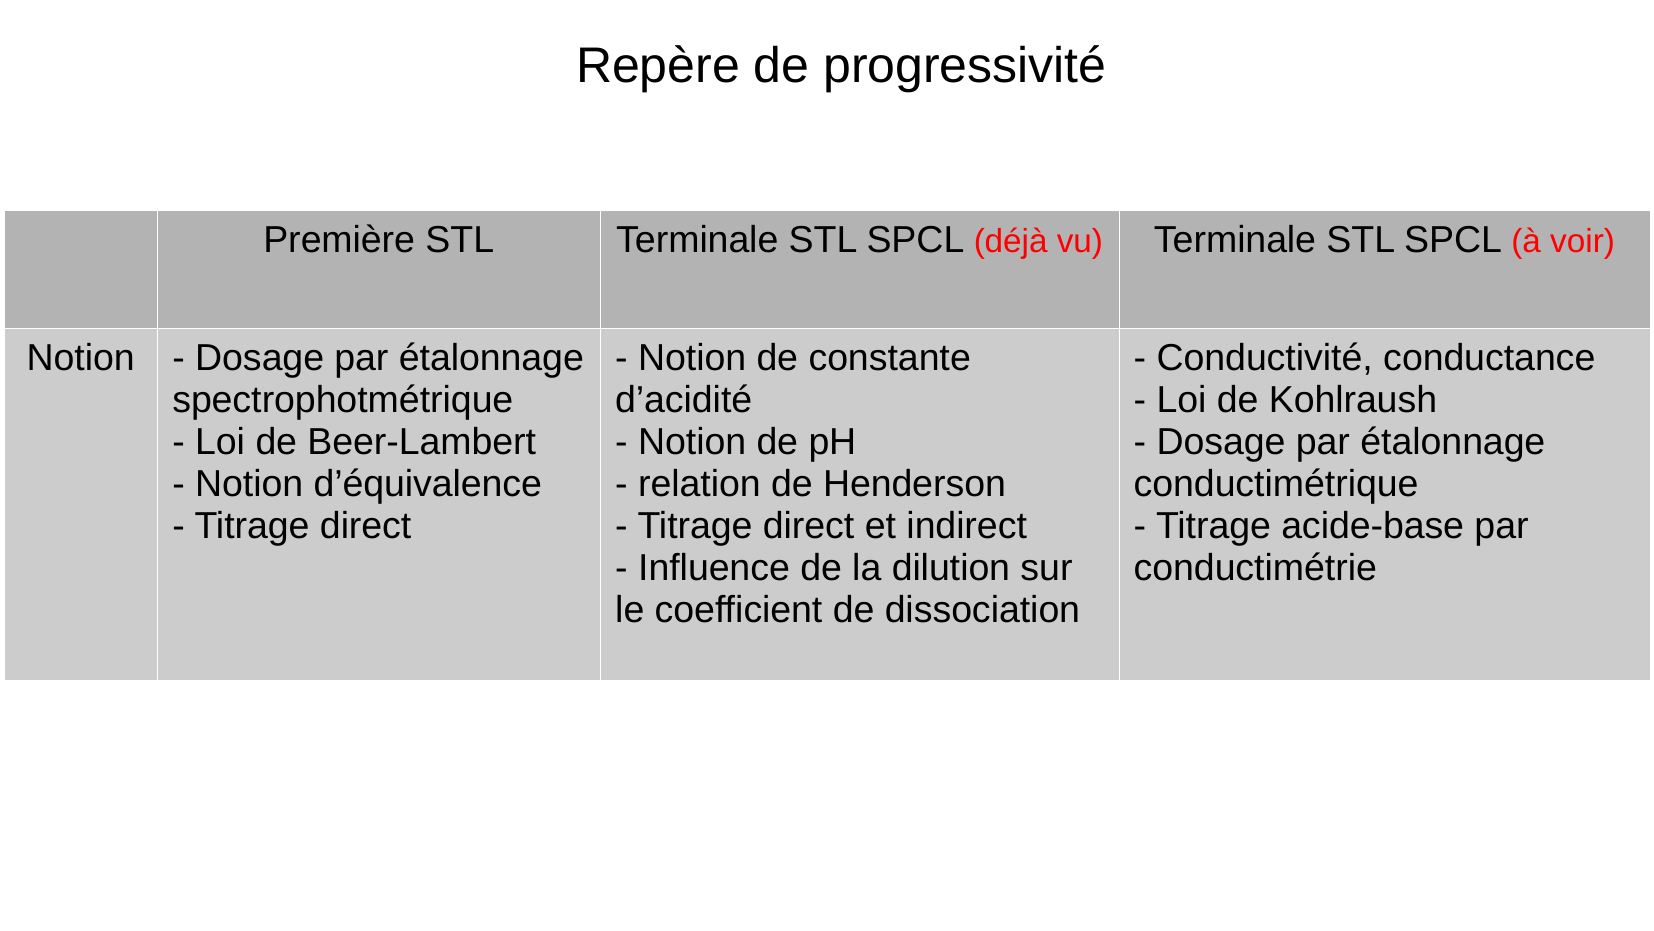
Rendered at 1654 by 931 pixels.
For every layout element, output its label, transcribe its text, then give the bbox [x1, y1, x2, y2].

table_header Terminale STL SPCL (déjà vu) [601, 211, 1119, 328]
table_header Terminale STL SPCL (à voir) [1120, 211, 1650, 328]
table_header Première STL [158, 211, 600, 328]
table_cell - Dosage par étalonnage spectrophotmétrique - Loi de Beer-Lambert - Notion d’équivalence - Titrage direct [158, 329, 600, 680]
text_box Repère de progressivité [501, 29, 1182, 105]
table_cell Notion [5, 329, 157, 680]
table_header [5, 211, 157, 328]
table_cell - Conductivité, conductance - Loi de Kohlraush - Dosage par étalonnage conductimétrique - Titrage acide-base par conductimétrie [1120, 329, 1650, 680]
table_cell - Notion de constante d’acidité - Notion de pH - relation de Henderson - Titrage direct et indirect - Influence de la dilution sur le coefficient de dissociation [601, 329, 1119, 680]
